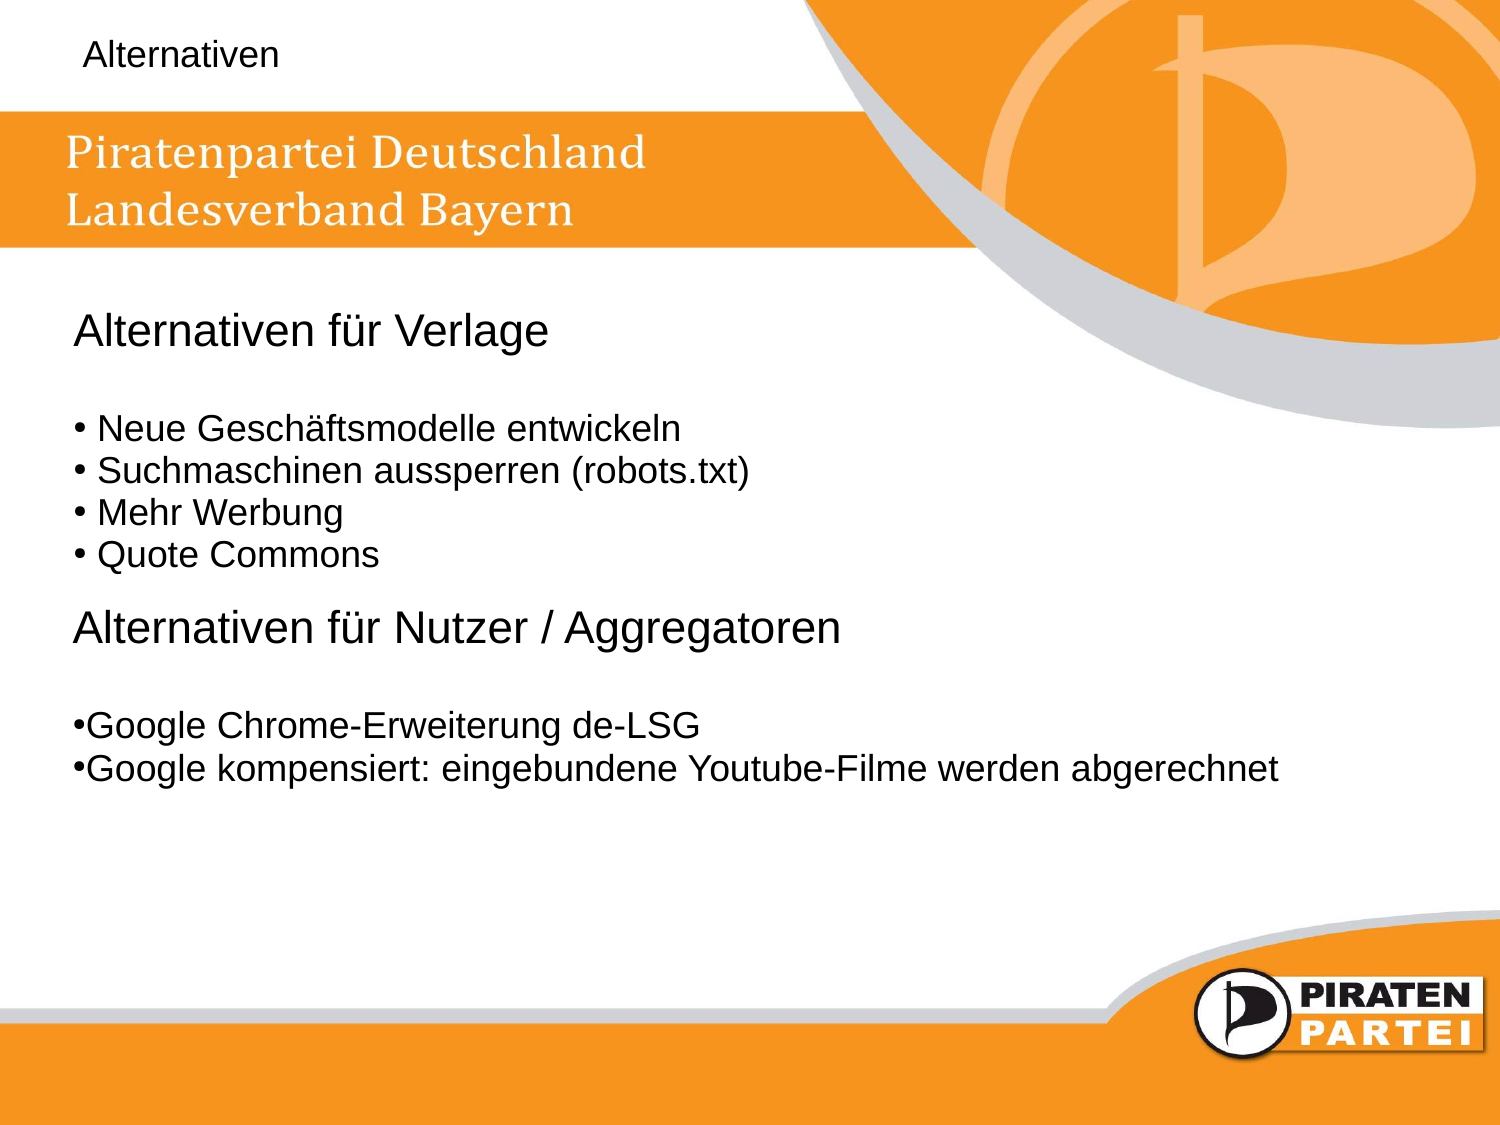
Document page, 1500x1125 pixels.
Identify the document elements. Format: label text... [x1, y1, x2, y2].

text_box Alternativen für Nutzer / Aggregatoren Google Chrome-Erweiterung de-LSG Google kompensiert: eingebundene Youtube-Filme werden abgerechnet [57, 595, 1304, 839]
picture [0, 0, 1500, 1125]
text_box Alternativen für Verlage Neue Geschäftsmodelle entwickeln Suchmaschinen aussperren (robots.txt) Mehr Werbung Quote Commons [58, 297, 765, 584]
text_box Alternativen [67, 25, 295, 83]
